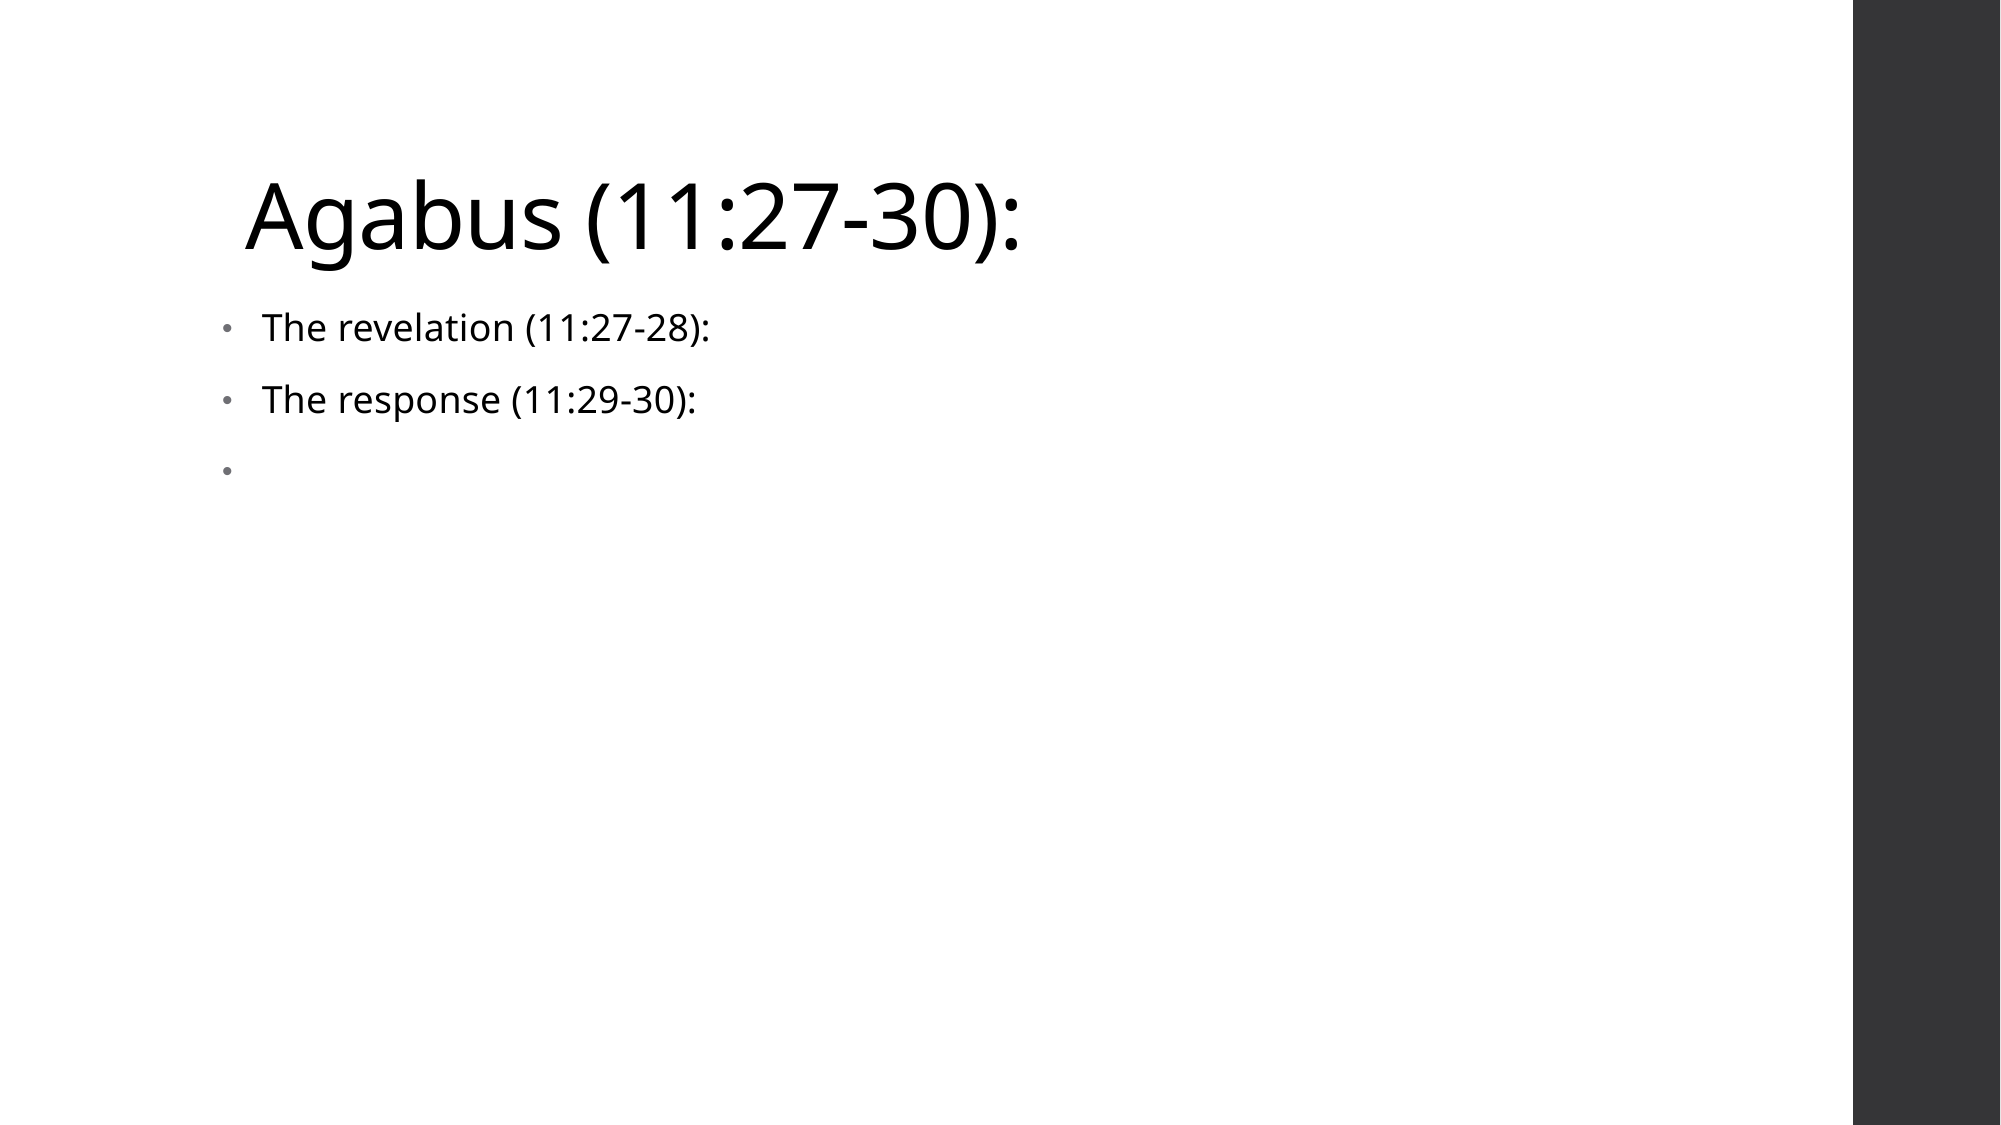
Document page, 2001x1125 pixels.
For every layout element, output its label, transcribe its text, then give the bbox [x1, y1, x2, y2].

title Agabus (11:27-30): [206, 60, 1797, 278]
list The revelation (11:27-28): The response (11:29-30): [206, 299, 1617, 1014]
